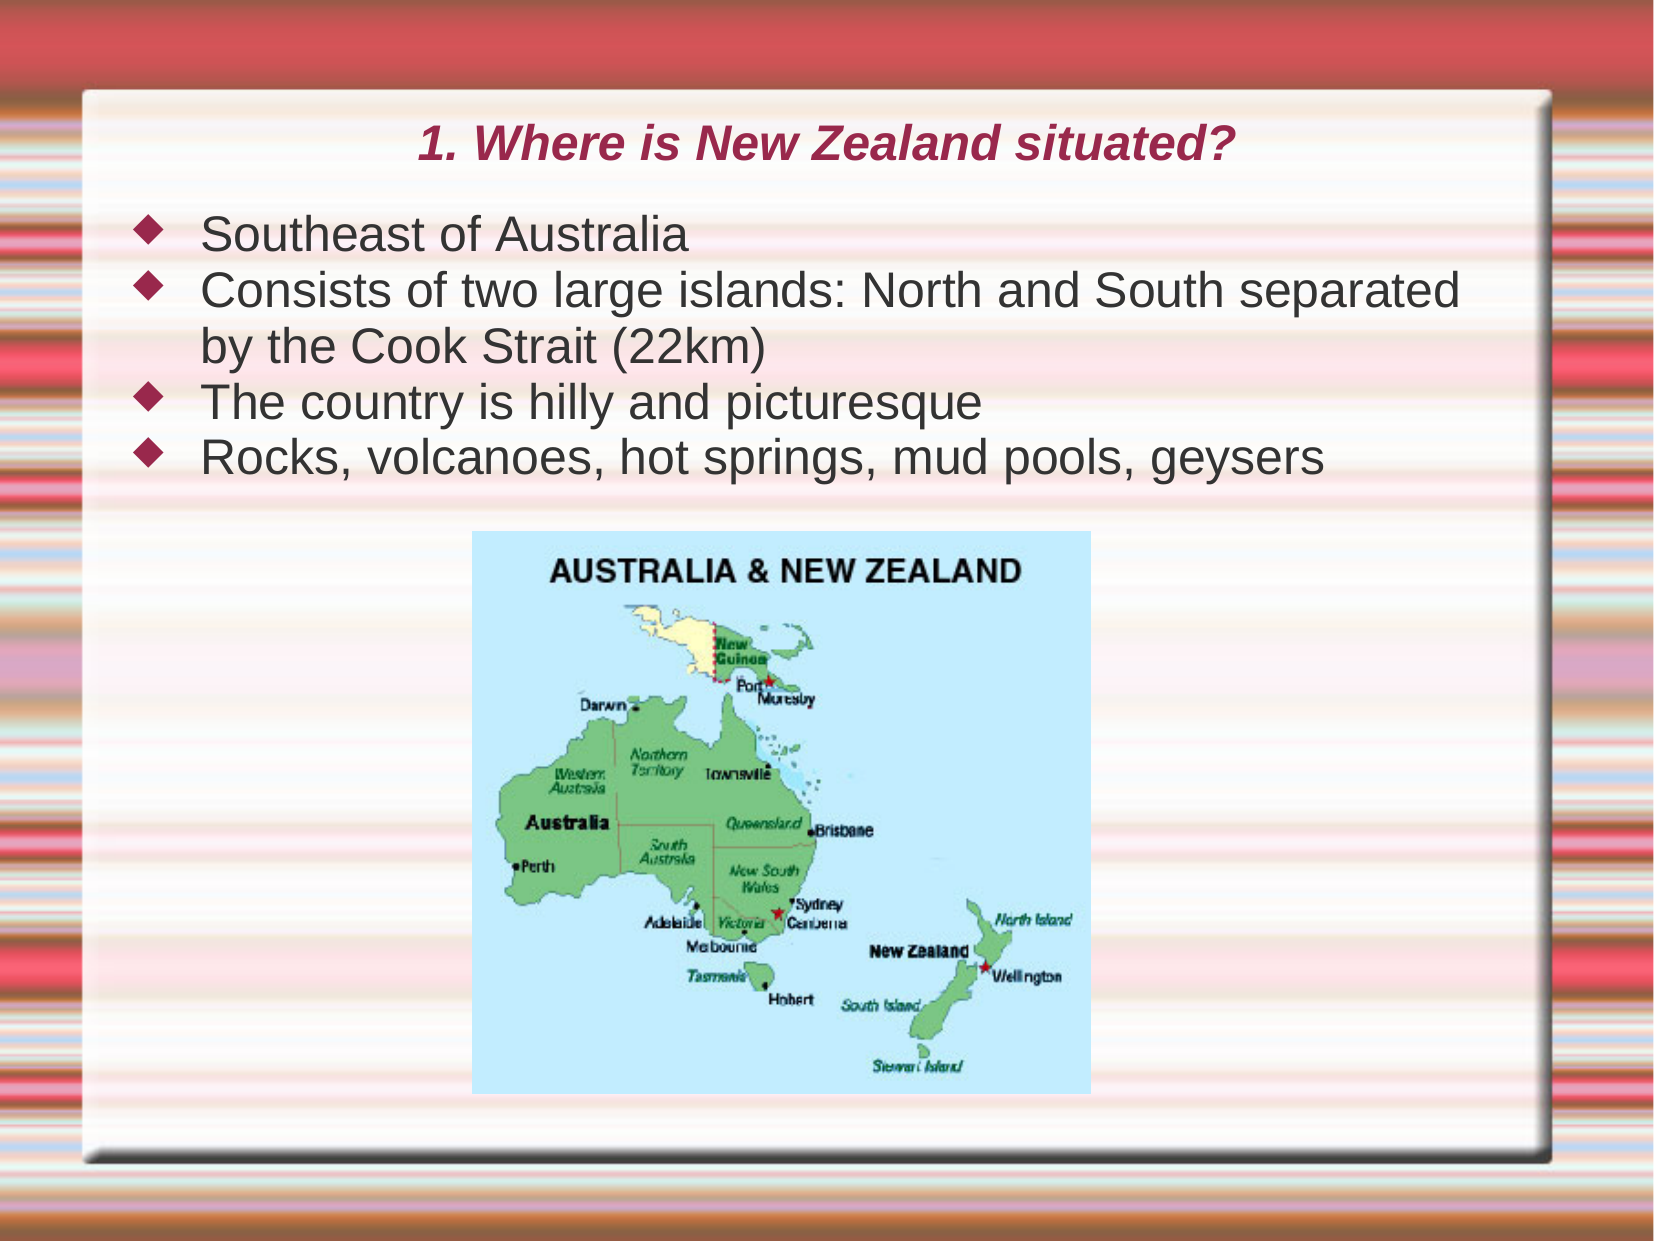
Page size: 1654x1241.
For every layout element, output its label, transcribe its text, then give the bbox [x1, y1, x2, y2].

title 1. Where is New Zealand situated? [121, 50, 1534, 237]
list Southeast of Australia Consists of two large islands: North and South separated by the Cook Strait (22km) The country is hilly and picturesque Rocks, volcanoes, hot springs, mud pools, geysers [118, 206, 1500, 1123]
picture [0, 0, 1654, 1241]
